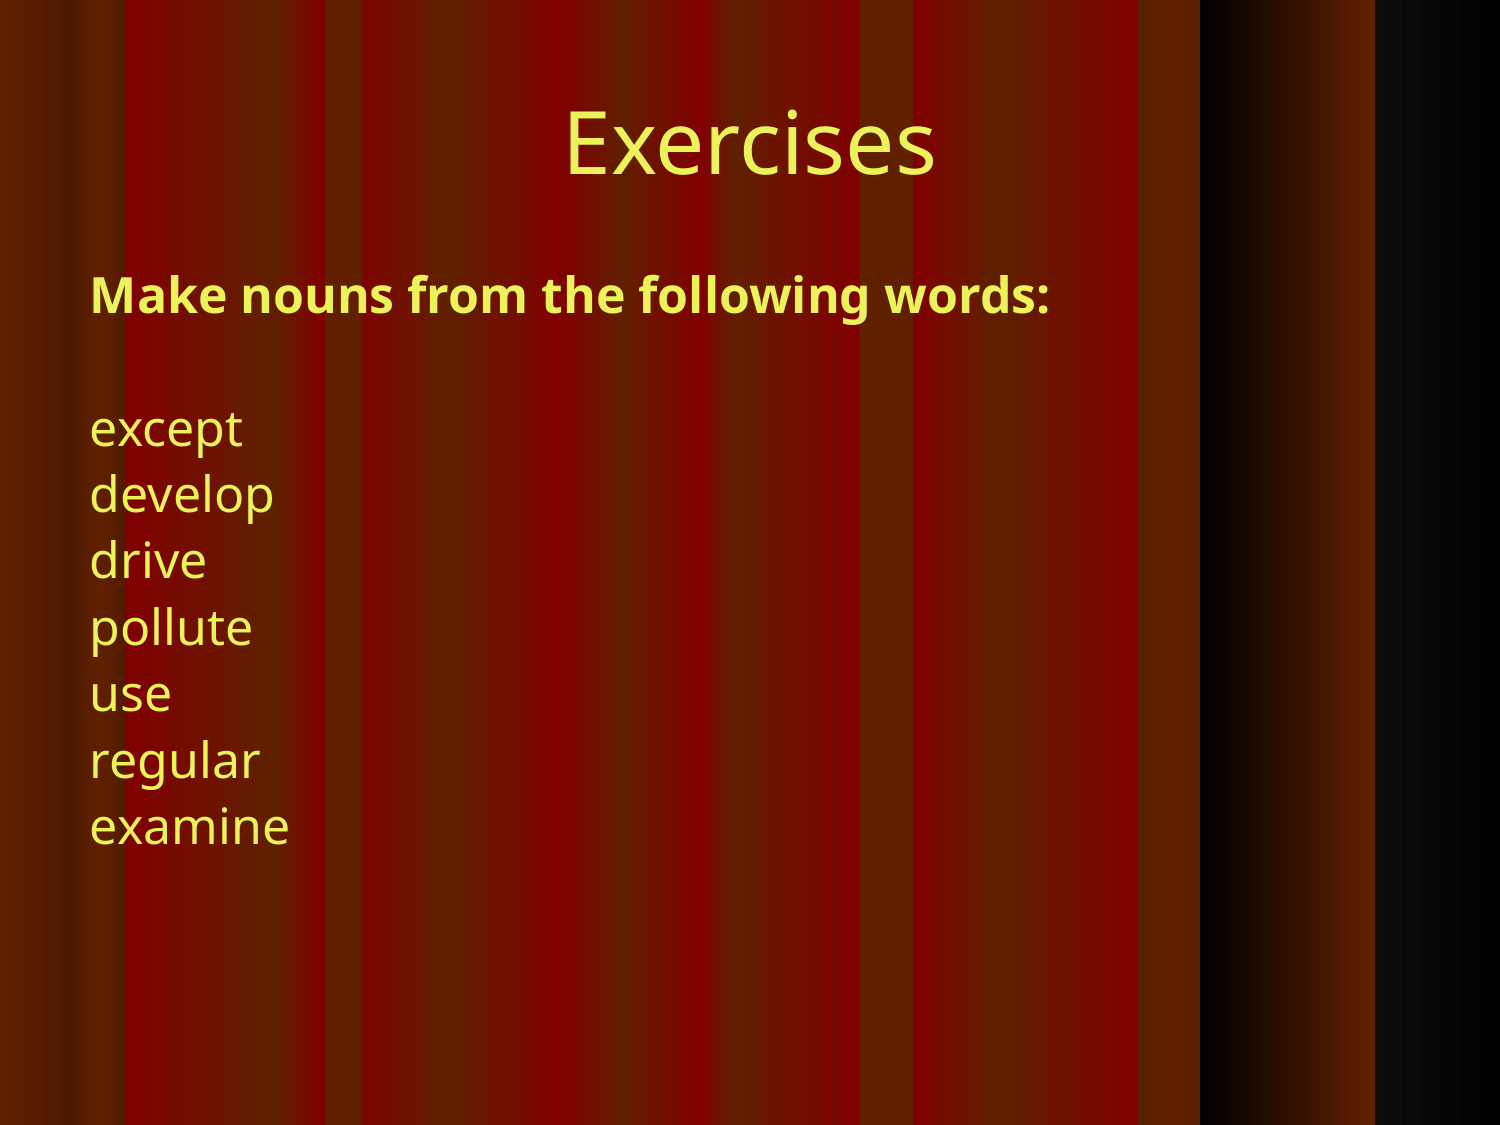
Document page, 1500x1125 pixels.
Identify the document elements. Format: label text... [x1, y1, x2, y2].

title Exercises [75, 37, 1425, 241]
list Make nouns from the following words: except develop drive pollute use regular examine [75, 262, 1425, 916]
